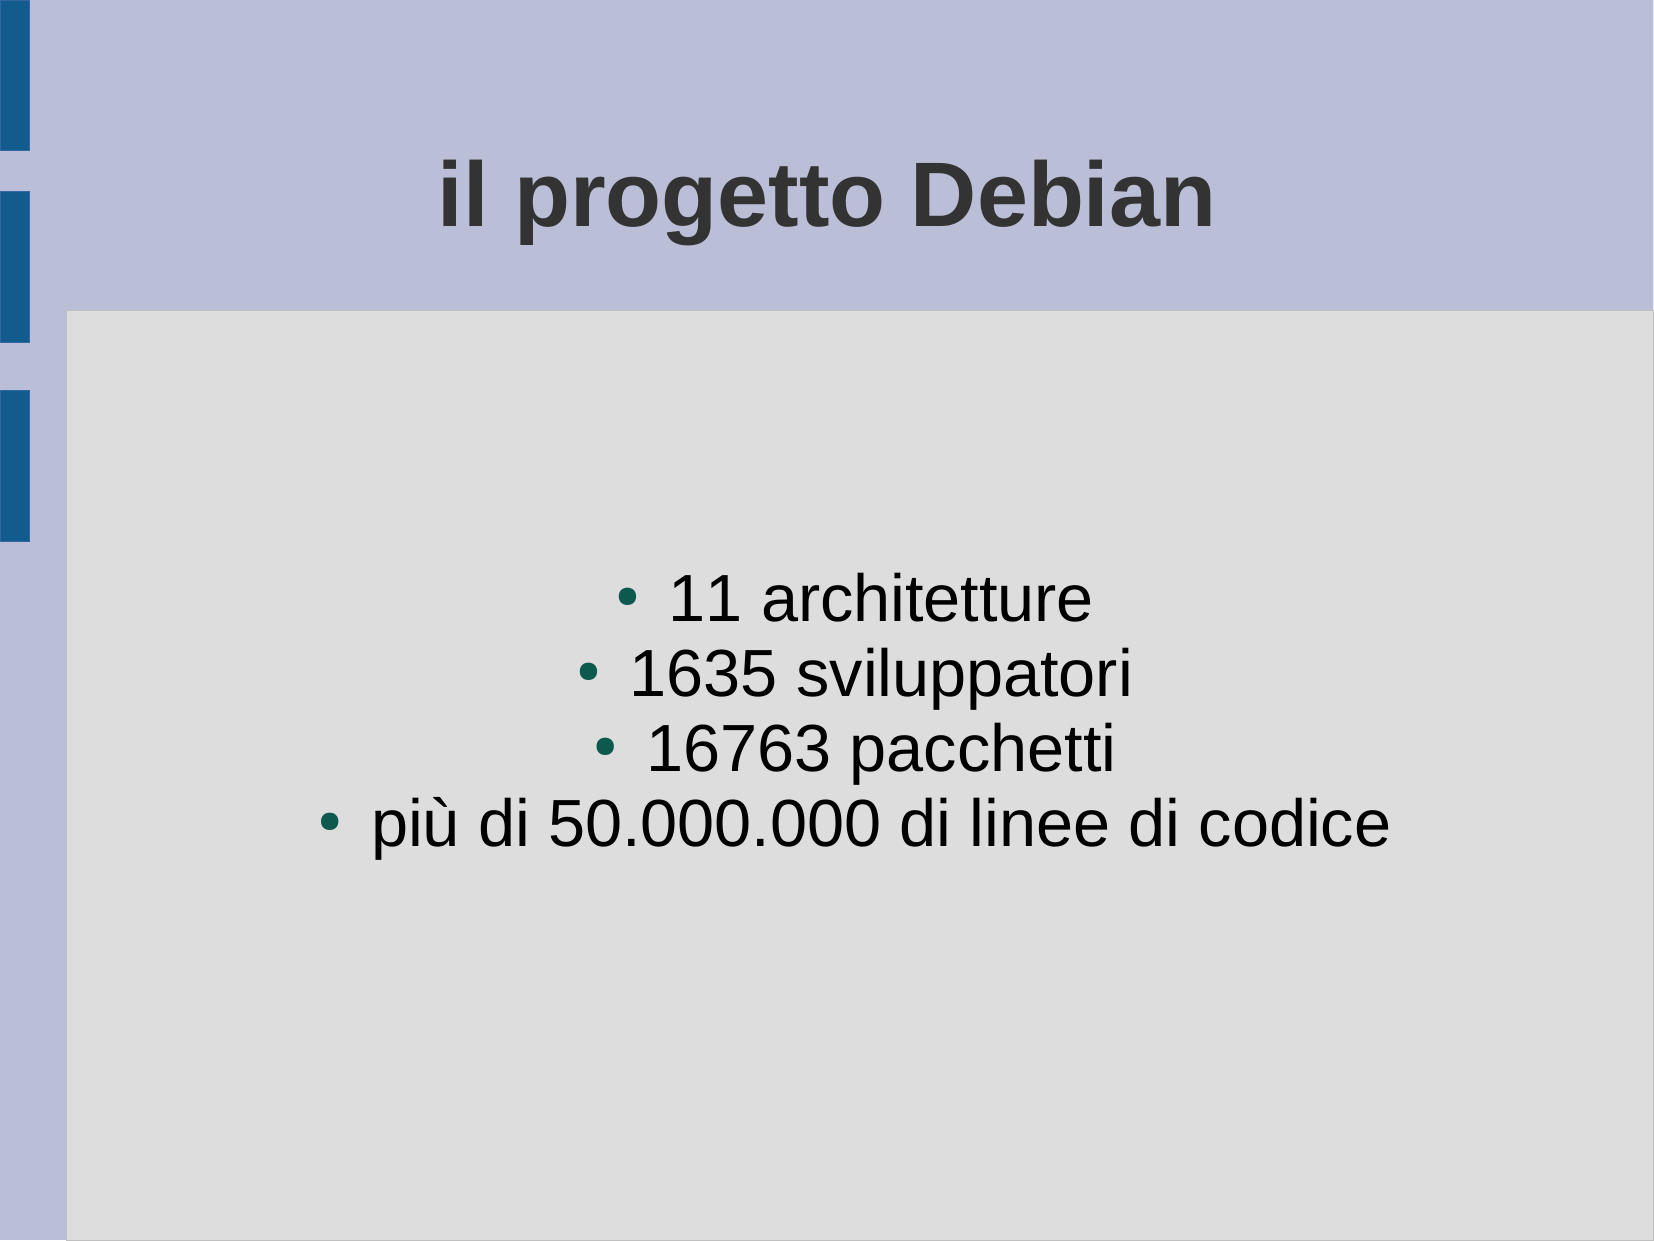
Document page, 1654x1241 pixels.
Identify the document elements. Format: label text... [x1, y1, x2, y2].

list 11 architetture 1635 sviluppatori 16763 pacchetti più di 50.000.000 di linee di codice [112, 561, 1563, 1088]
title il progetto Debian [121, 91, 1534, 299]
